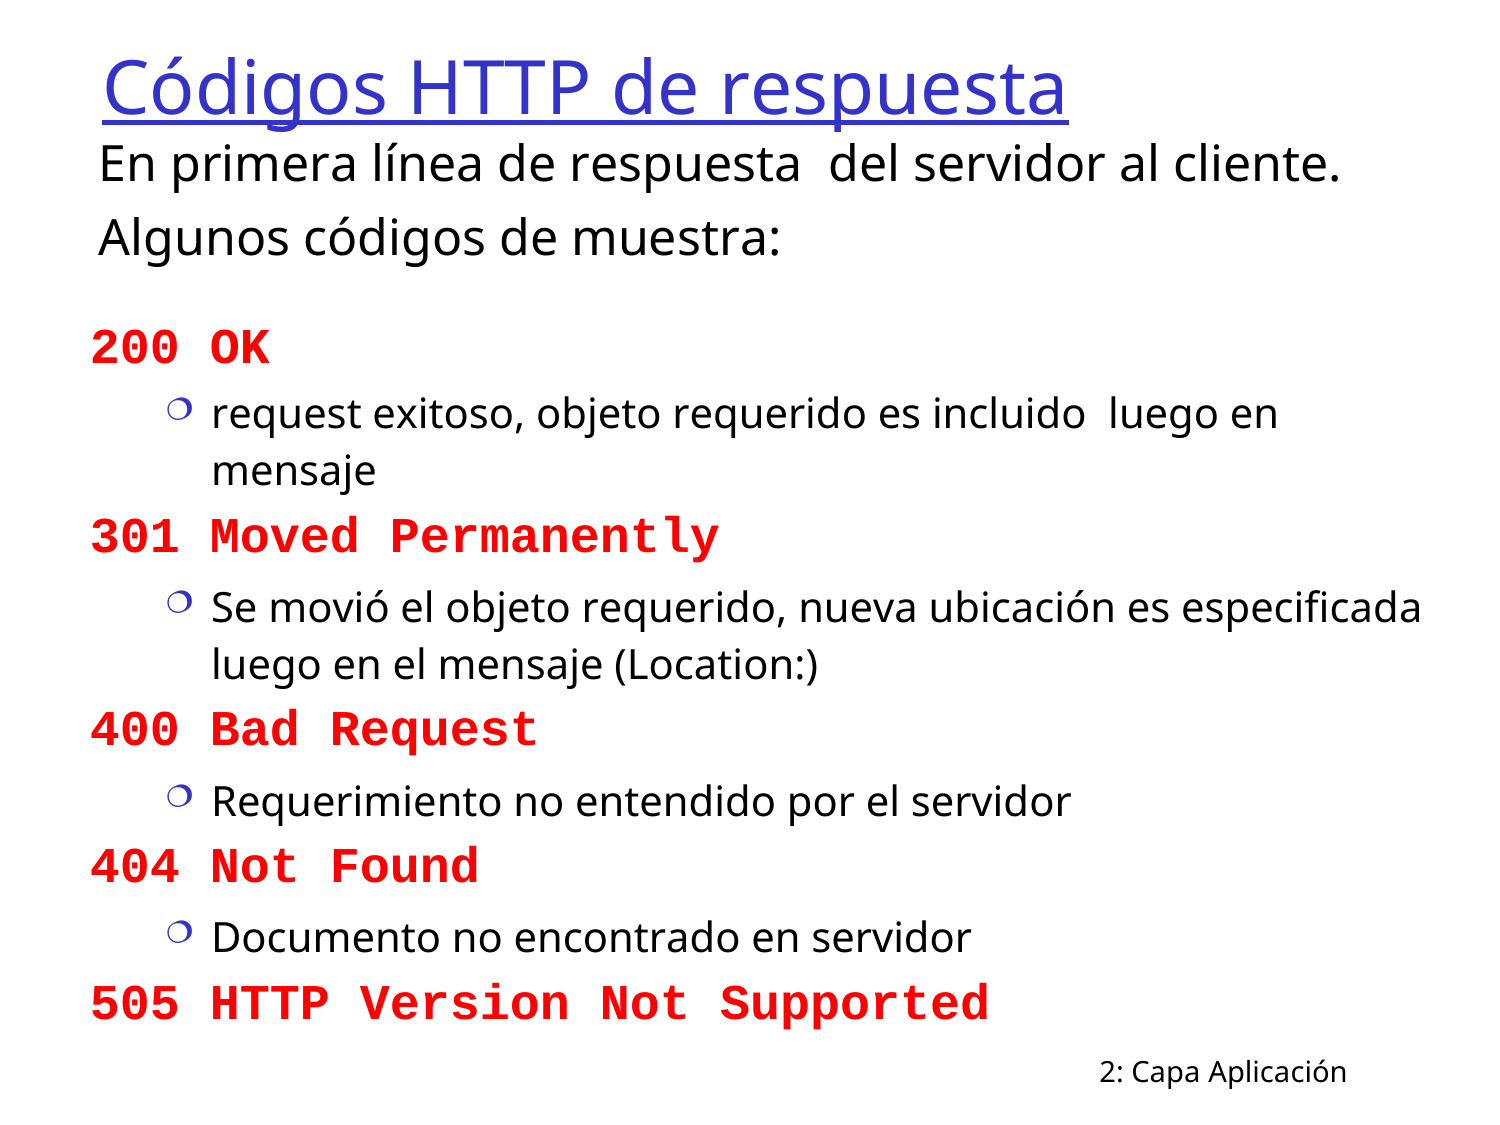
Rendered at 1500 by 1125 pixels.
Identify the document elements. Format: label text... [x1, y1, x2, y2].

list 200 OK request exitoso, objeto requerido es incluido luego en mensaje 301 Moved Permanently Se movió el objeto requerido, nueva ubicación es especificada luego en el mensaje (Location:) 400 Bad Request Requerimiento no entendido por el servidor 404 Not Found Documento no encontrado en servidor 505 HTTP Version Not Supported [75, 313, 1463, 989]
text_box En primera línea de respuesta del servidor al cliente. Algunos códigos de muestra: [55, 131, 1475, 273]
title Códigos HTTP de respuesta [87, 23, 1463, 131]
